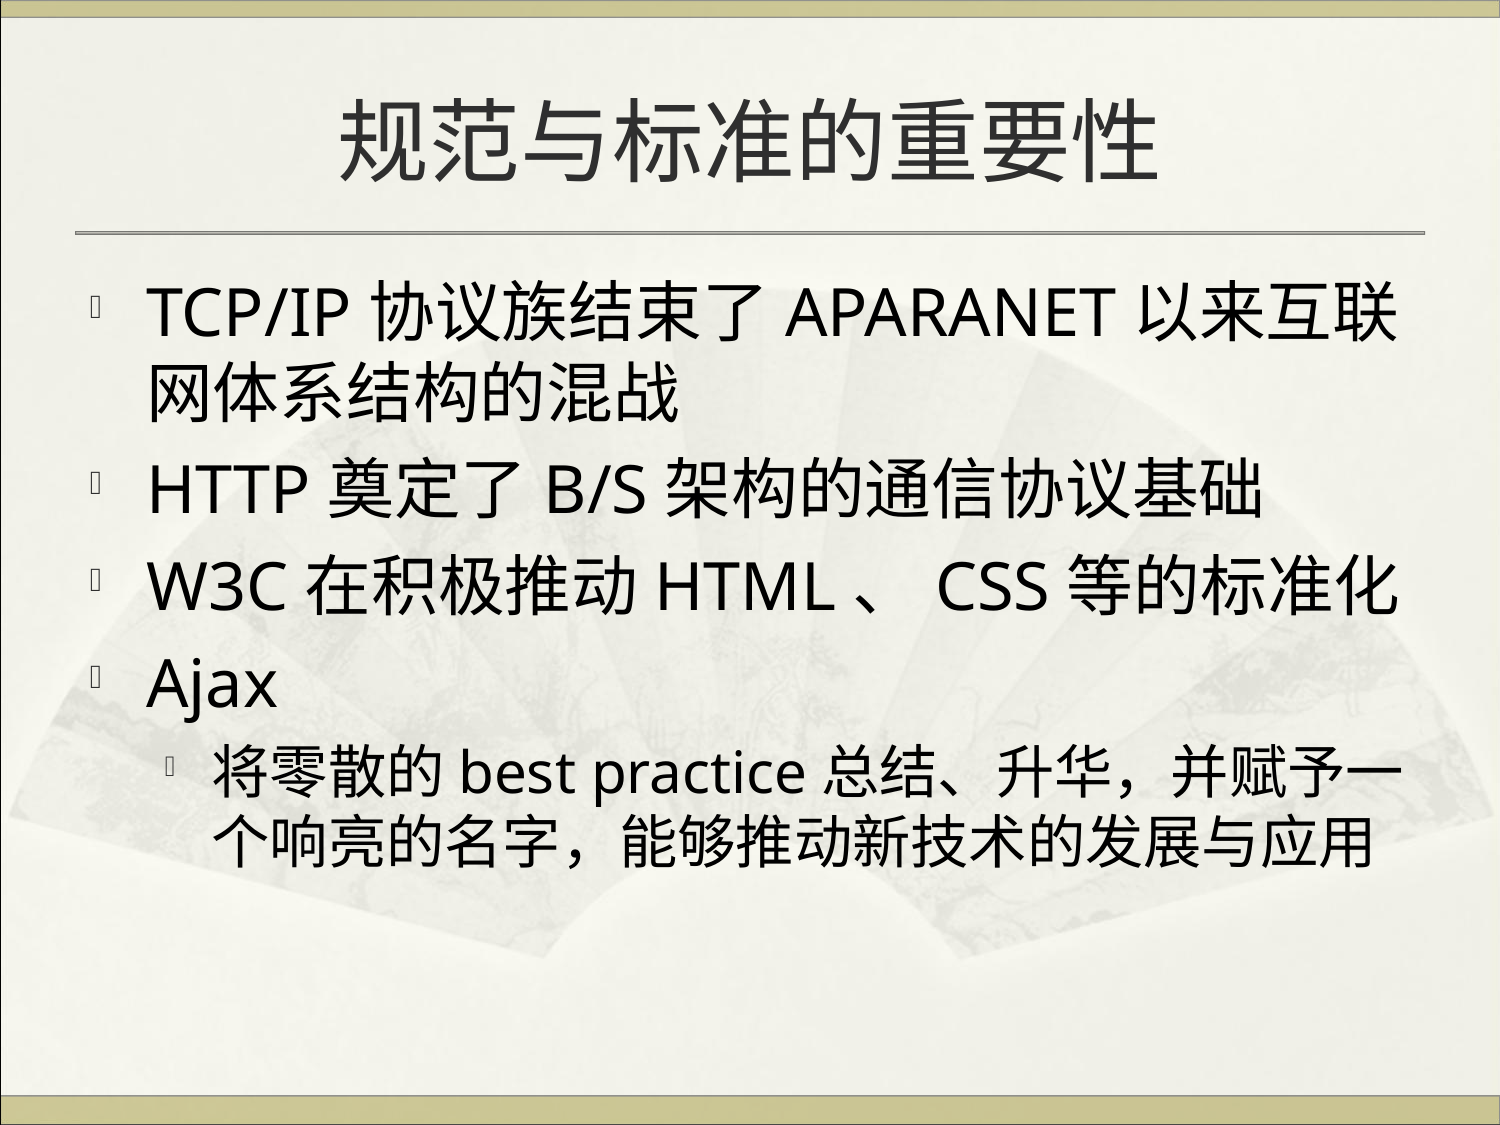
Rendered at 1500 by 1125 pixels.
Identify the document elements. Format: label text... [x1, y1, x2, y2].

title 规范与标准的重要性 [75, 45, 1426, 233]
picture [0, 0, 1500, 1125]
list TCP/IP协议族结束了APARANET以来互联网体系结构的混战 HTTP奠定了B/S架构的通信协议基础 W3C在积极推动HTML、CSS等的标准化 Ajax 将零散的best practice总结、升华，并赋予一个响亮的名字，能够推动新技术的发展与应用 [75, 262, 1426, 1032]
